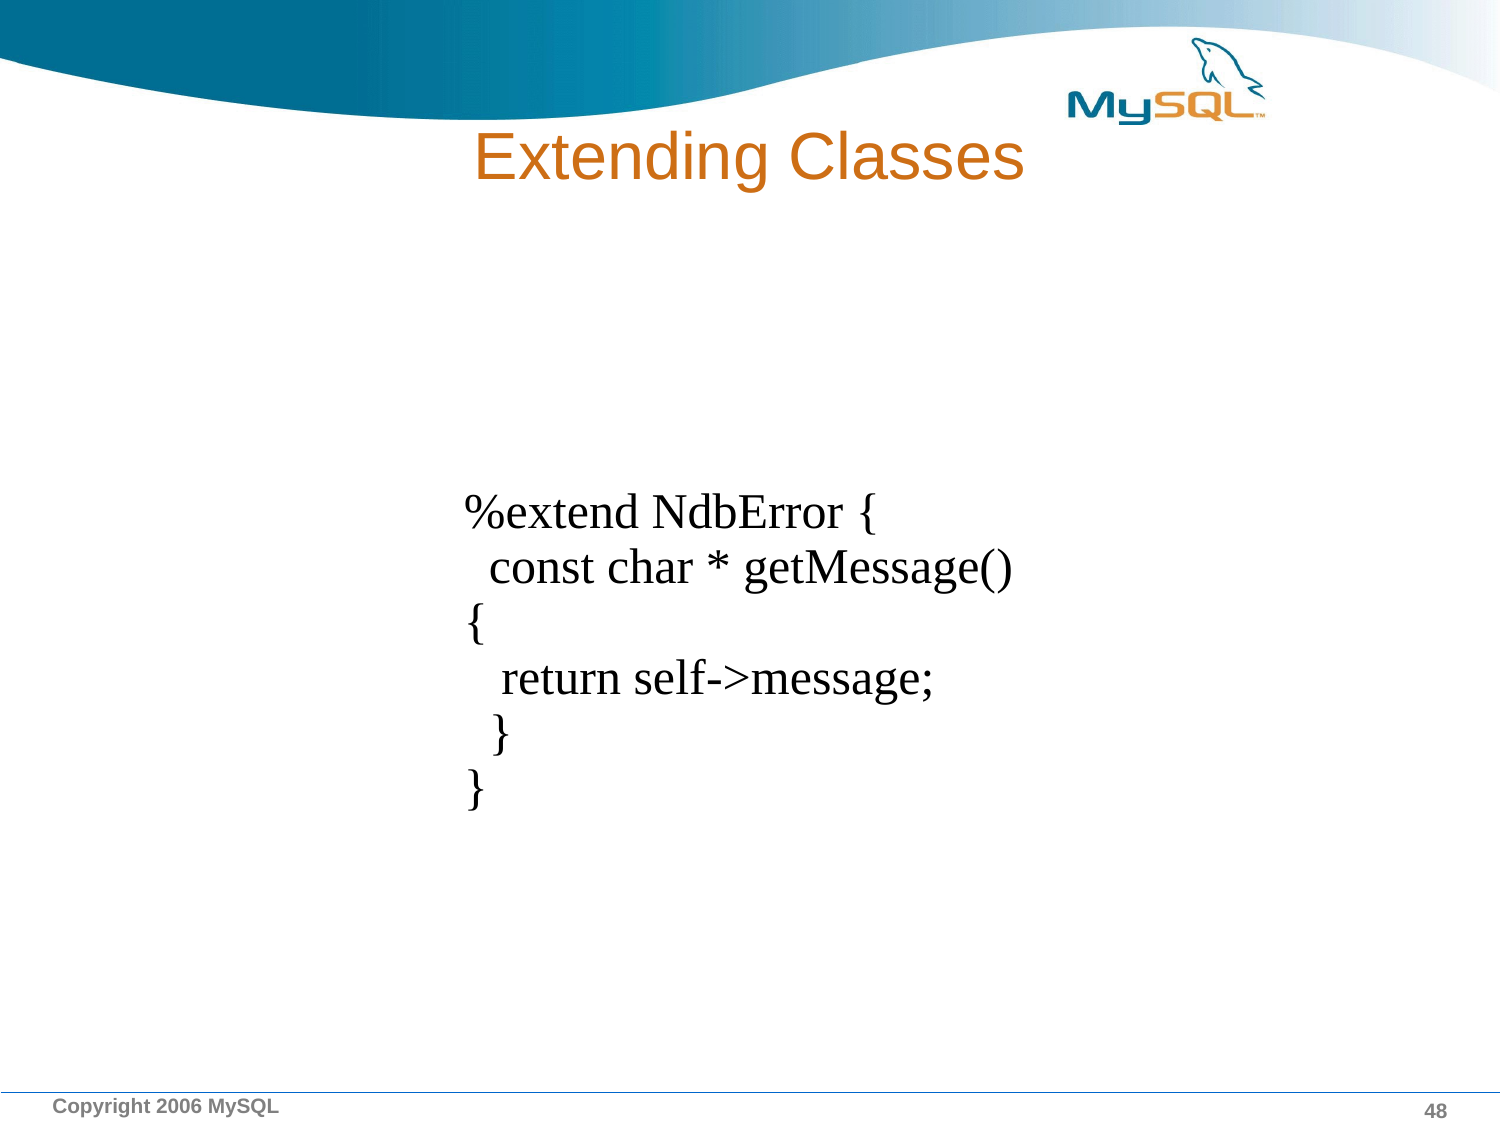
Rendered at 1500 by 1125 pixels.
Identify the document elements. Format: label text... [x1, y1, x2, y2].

text_box %extend NdbError { const char * getMessage() { return self->message; } } [449, 476, 1063, 768]
picture [0, 58, 167, 94]
picture [666, 0, 1500, 94]
title Extending Classes [0, 94, 1500, 218]
